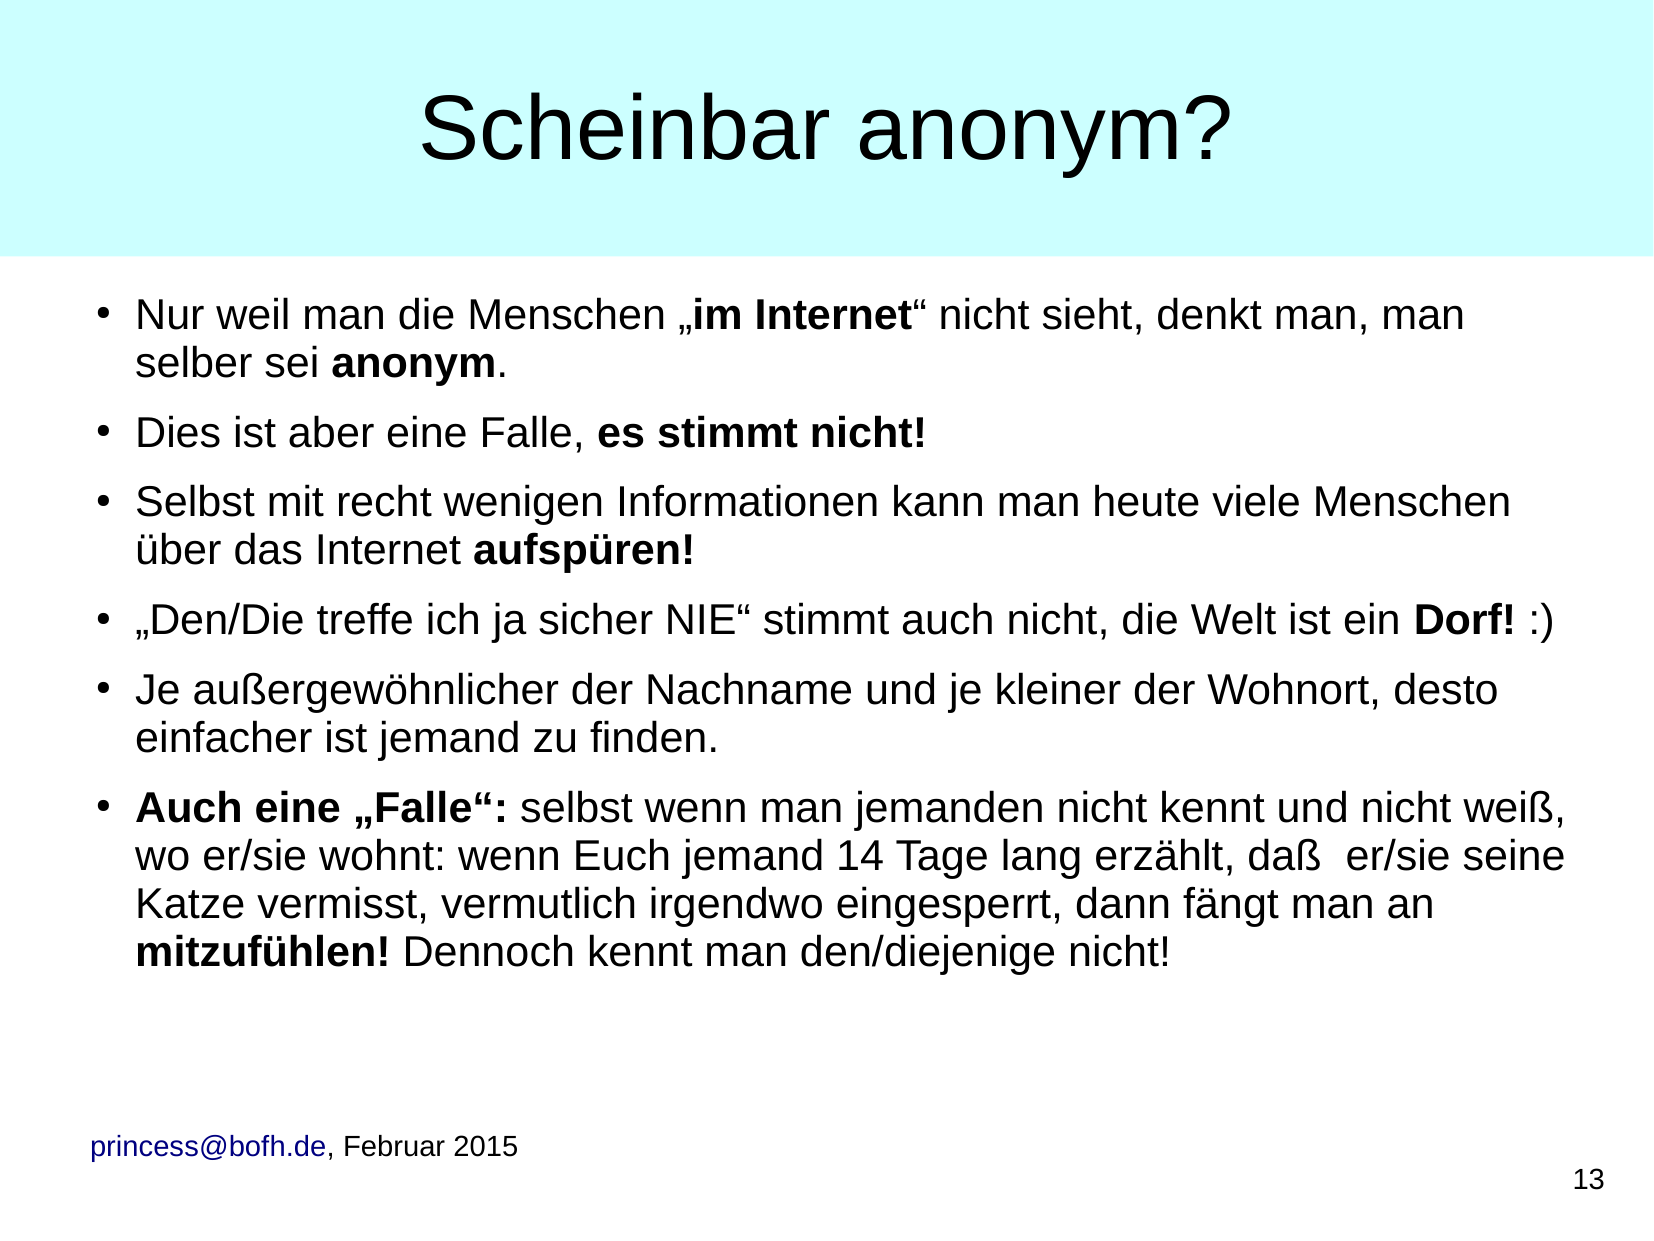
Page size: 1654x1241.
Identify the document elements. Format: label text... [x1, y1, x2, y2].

title Scheinbar anonym? [0, 0, 1654, 257]
list Nur weil man die Menschen „im Internet“ nicht sieht, denkt man, man selber sei anonym. Dies ist aber eine Falle, es stimmt nicht! Selbst mit recht wenigen Informationen kann man heute viele Menschen über das Internet aufspüren! „Den/Die treffe ich ja sicher NIE“ stimmt auch nicht, die Welt ist ein Dorf! :) Je außergewöhnlicher der Nachname und je kleiner der Wohnort, desto einfacher ist jemand zu finden. Auch eine „Falle“: selbst wenn man jemanden nicht kennt und nicht weiß, wo er/sie wohnt: wenn Euch jemand 14 Tage lang erzählt, daß er/sie seine Katze vermisst, vermutlich irgendwo eingesperrt, dann fängt man an mitzufühlen! Dennoch kennt man den/diejenige nicht! [82, 290, 1571, 1010]
